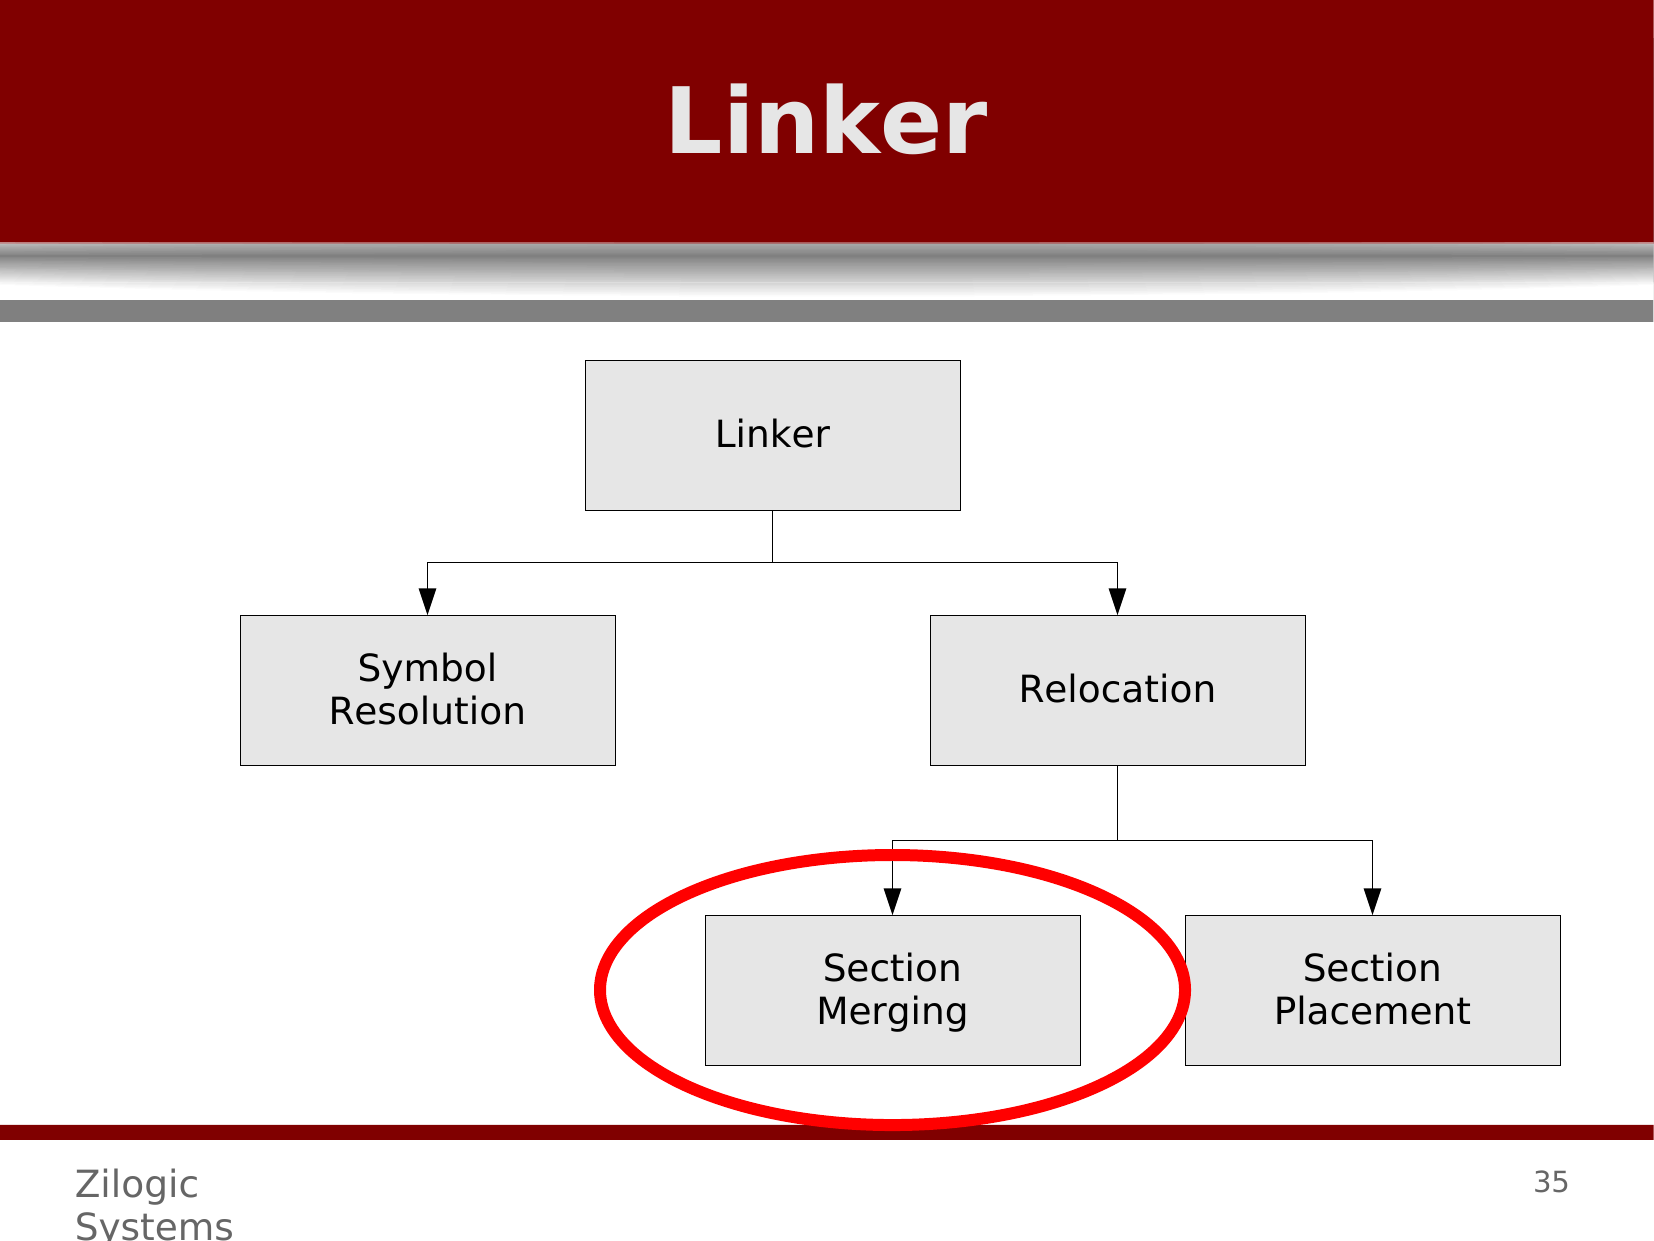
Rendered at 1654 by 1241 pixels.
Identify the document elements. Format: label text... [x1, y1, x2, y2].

text_box Relocation [930, 615, 1306, 766]
text_box Linker [585, 360, 961, 511]
text_box Section Placement [1185, 915, 1561, 1066]
text_box Symbol Resolution [240, 615, 616, 766]
text_box Section Merging [705, 915, 1081, 1066]
title Linker [82, 18, 1571, 226]
